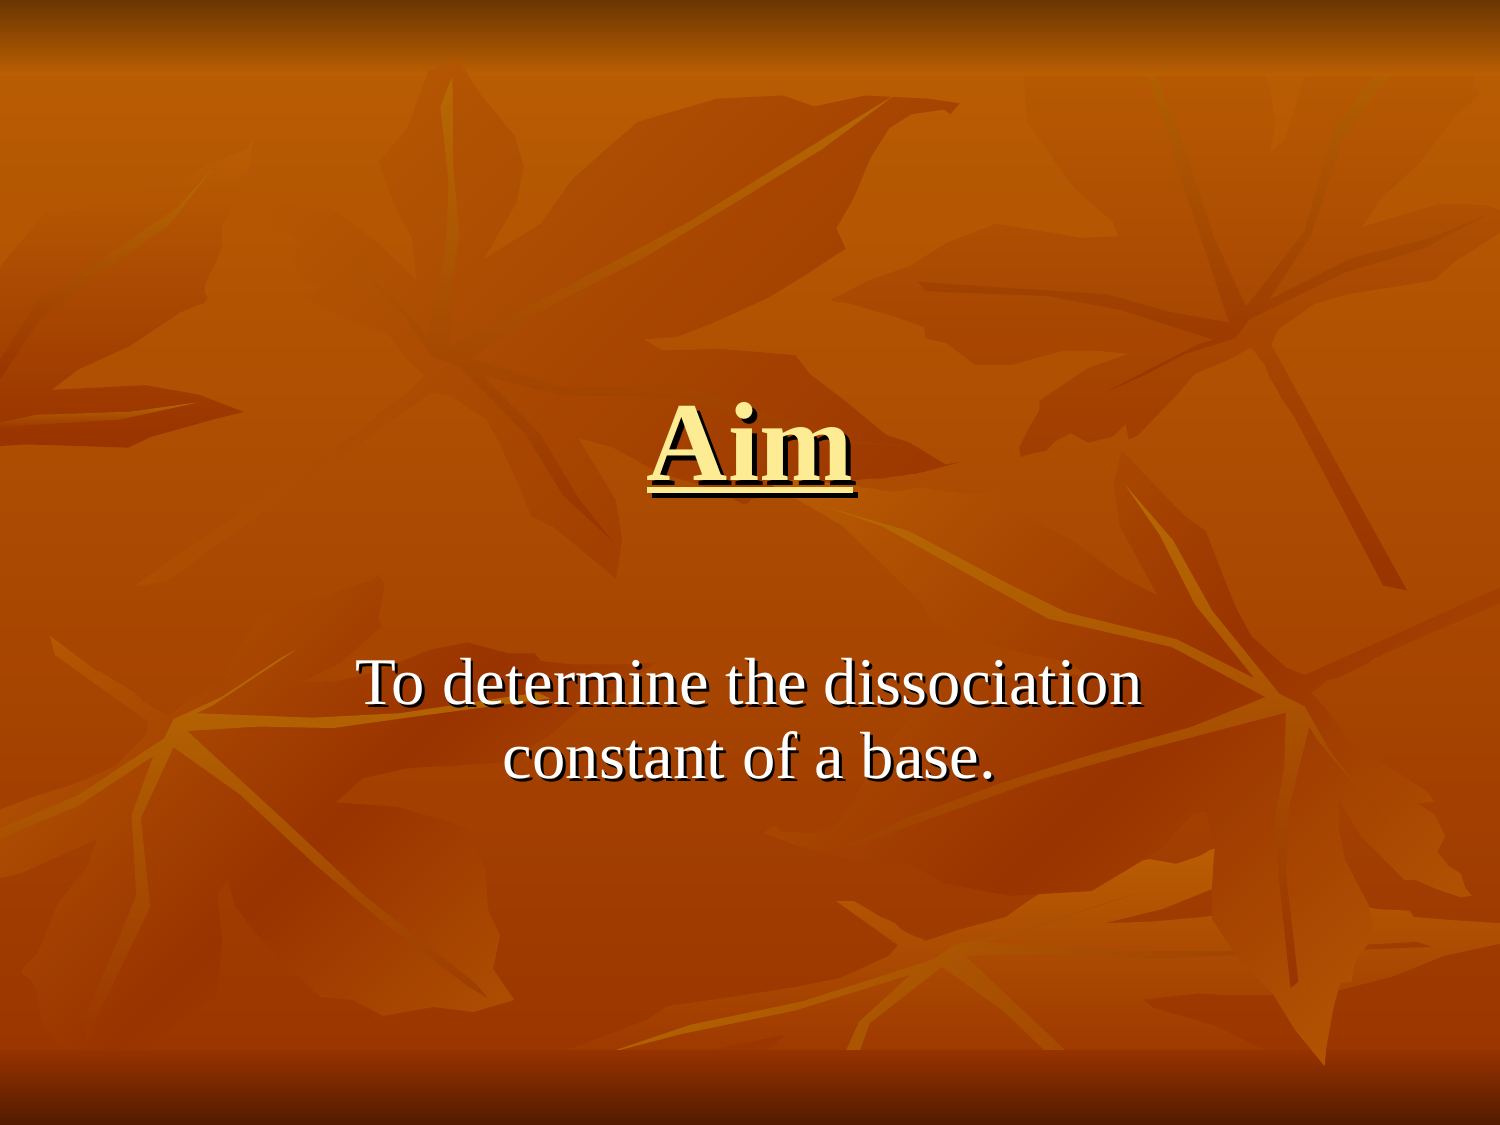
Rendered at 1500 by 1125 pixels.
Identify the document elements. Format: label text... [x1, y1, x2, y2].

subtitle To determine the dissociation constant of a base. [225, 637, 1276, 926]
title Aim [112, 299, 1388, 585]
